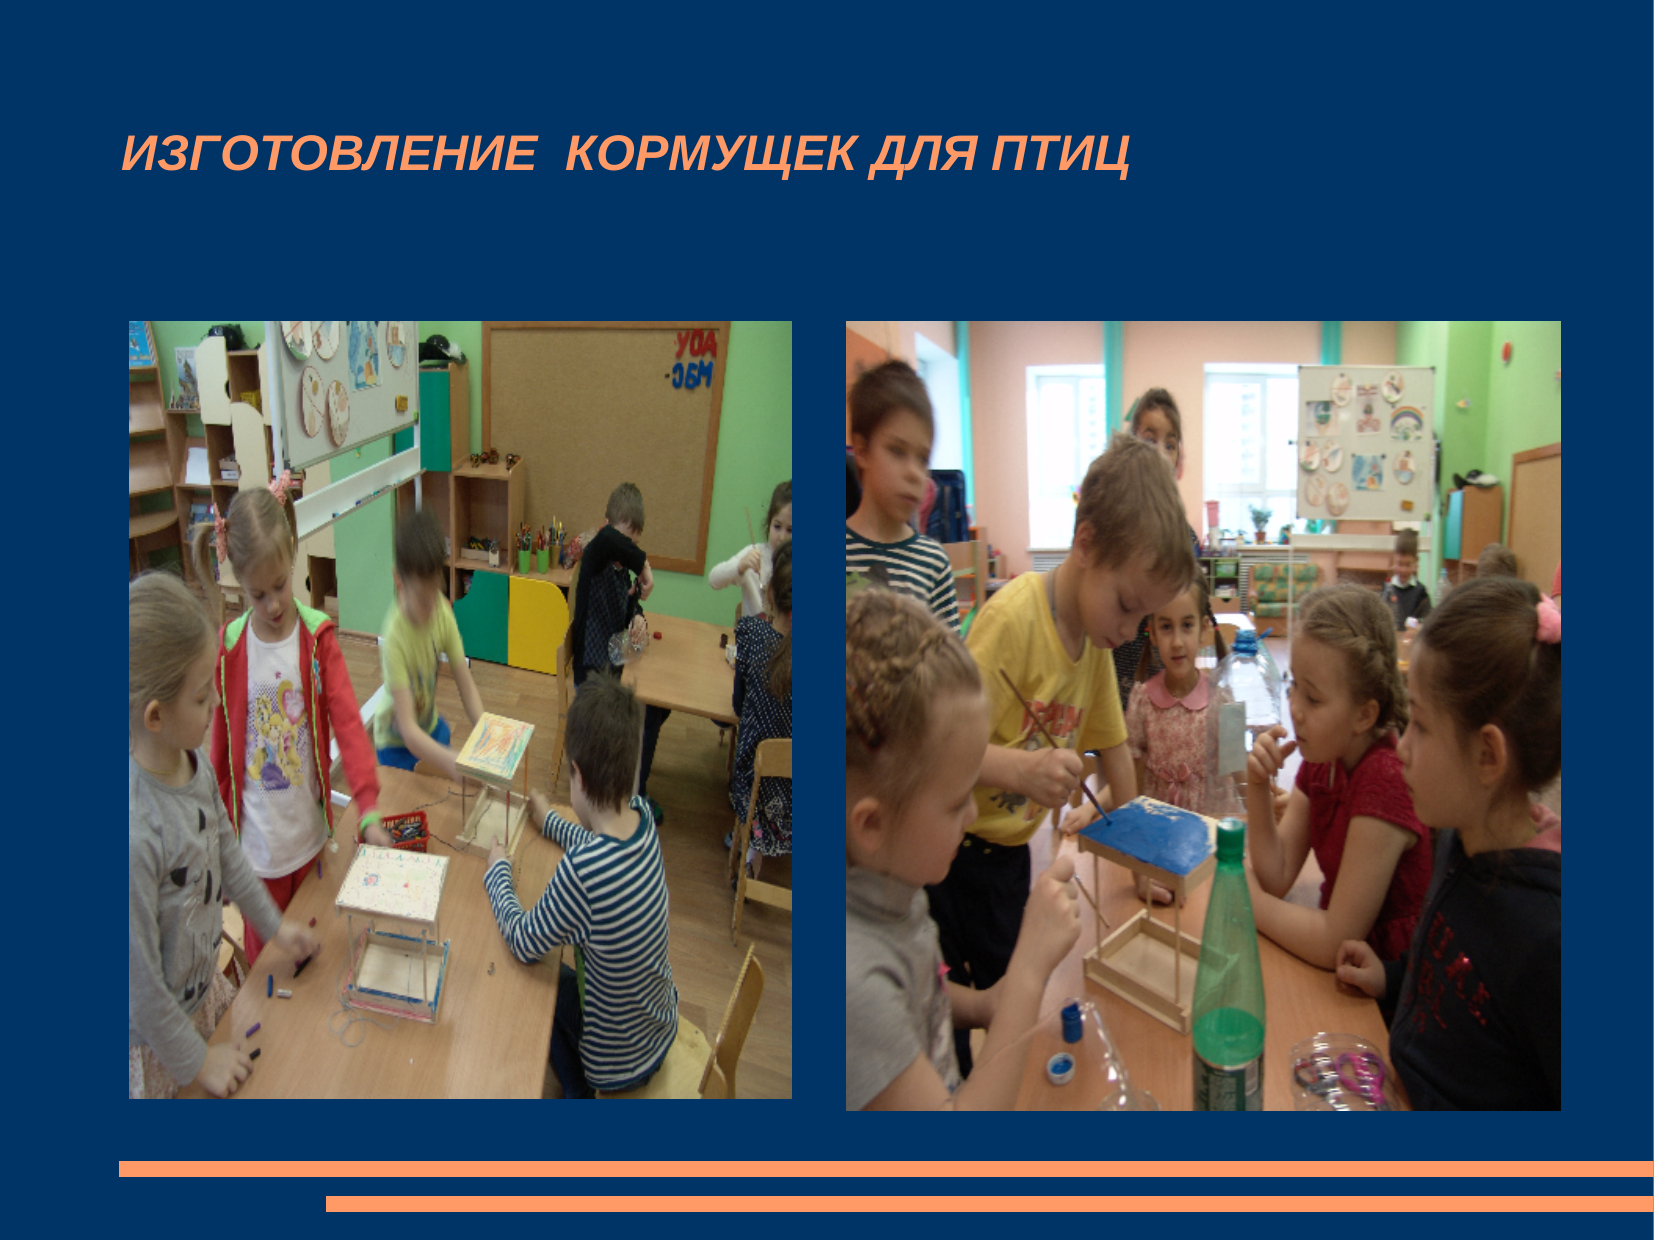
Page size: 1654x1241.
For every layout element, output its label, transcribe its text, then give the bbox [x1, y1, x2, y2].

title ИЗГОТОВЛЕНИЕ КОРМУЩЕК ДЛЯ ПТИЦ [121, 46, 1534, 254]
picture [846, 322, 1561, 1111]
picture [129, 322, 792, 1099]
